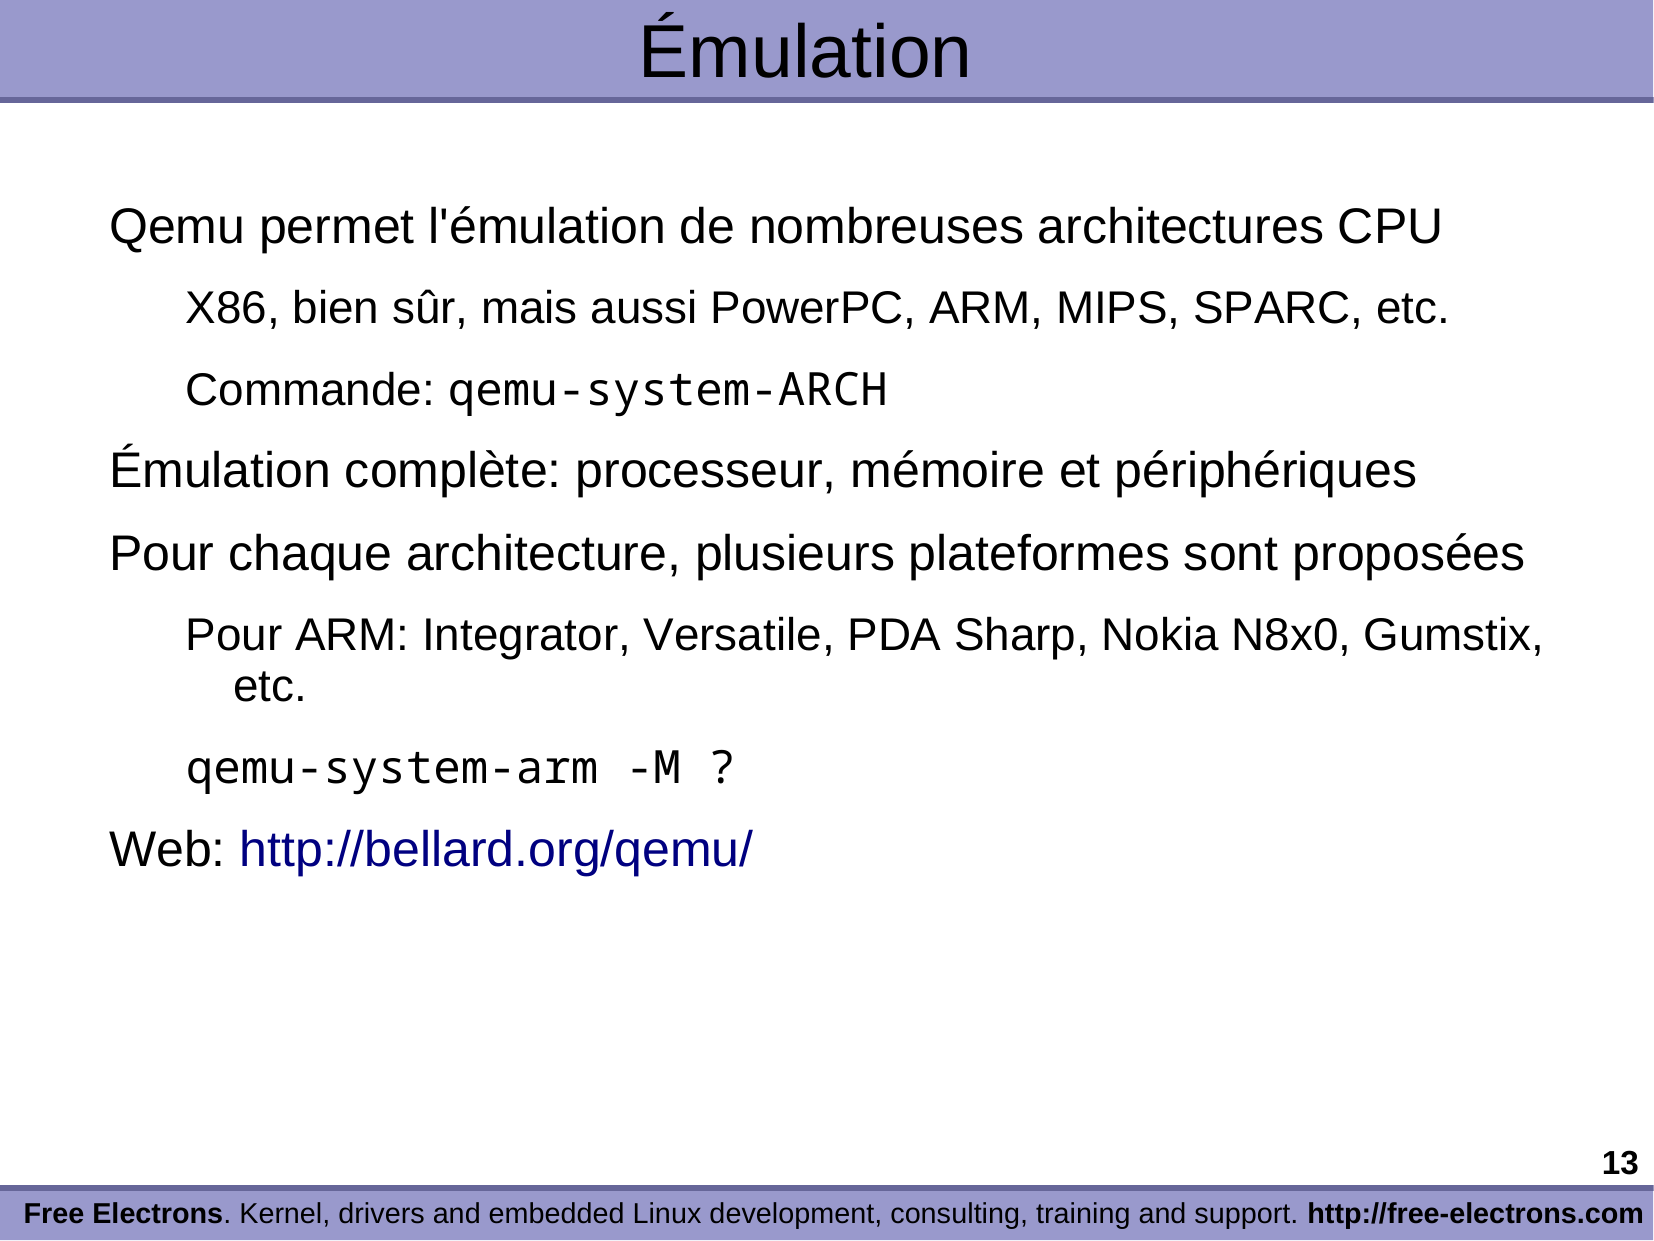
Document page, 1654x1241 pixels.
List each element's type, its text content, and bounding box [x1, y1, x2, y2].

list Qemu permet l'émulation de nombreuses architectures CPU X86, bien sûr, mais aussi PowerPC, ARM, MIPS, SPARC, etc. Commande: qemu-system-ARCH Émulation complète: processeur, mémoire et périphériques Pour chaque architecture, plusieurs plateformes sont proposées Pour ARM: Integrator, Versatile, PDA Sharp, Nokia N8x0, Gumstix, etc. qemu-system-arm -M ? Web: http://bellard.org/qemu/ [91, 198, 1550, 1049]
title Émulation [60, 4, 1551, 98]
